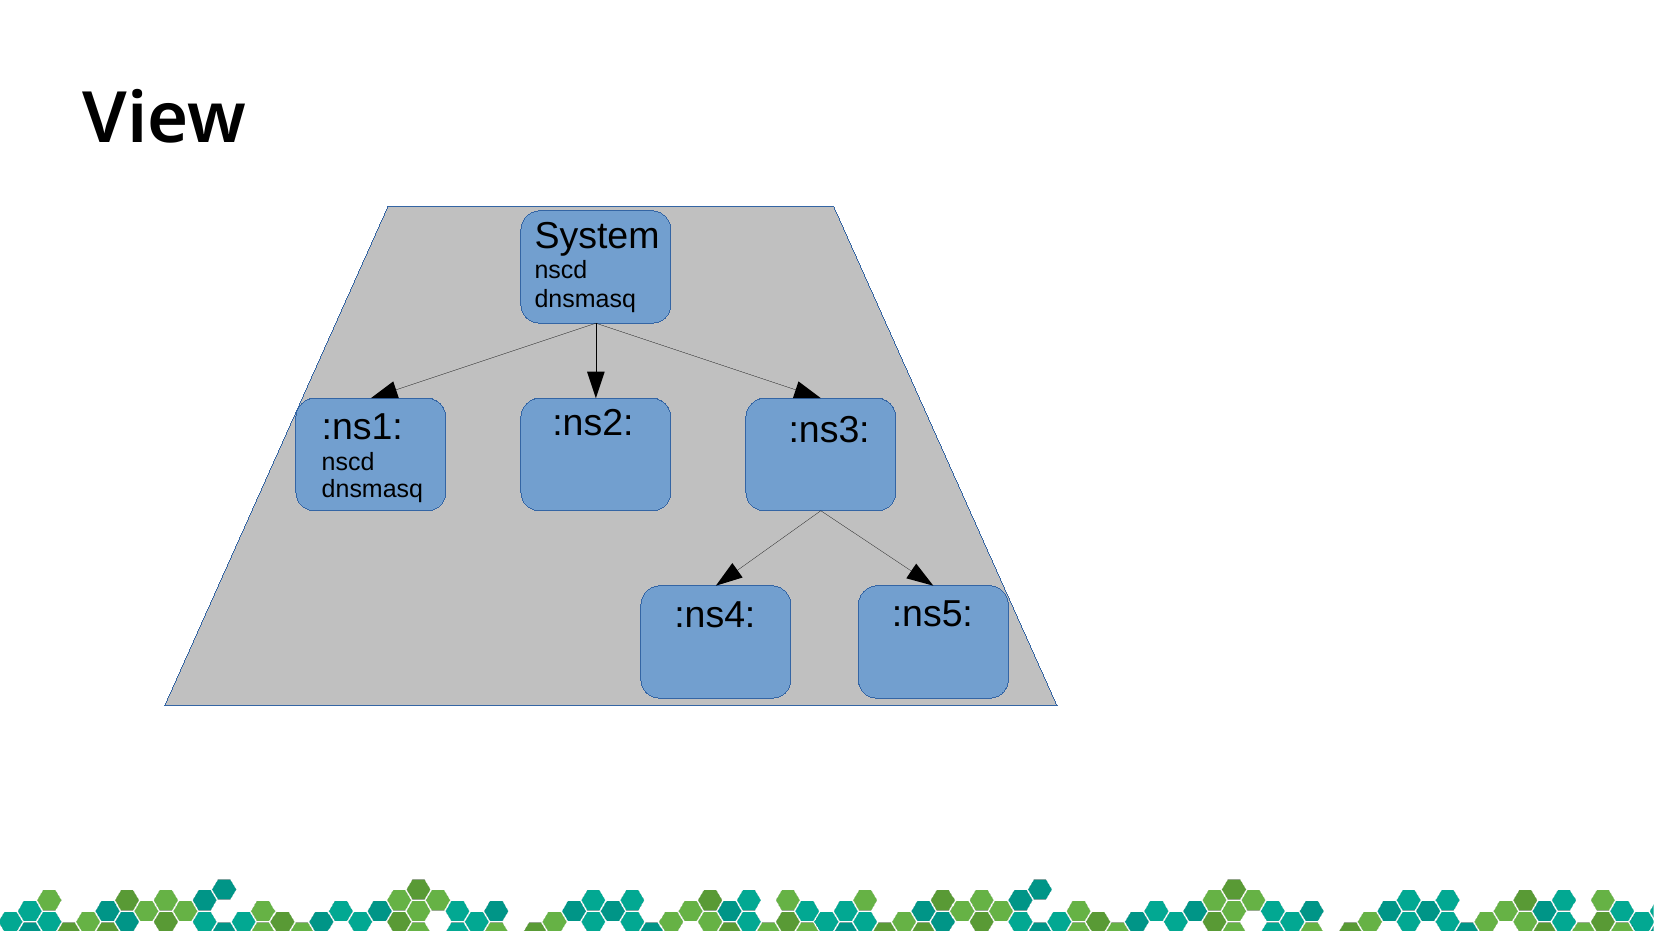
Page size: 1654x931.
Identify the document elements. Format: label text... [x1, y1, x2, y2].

text_box System nscd dnsmasq [519, 206, 675, 320]
title View [82, 37, 1571, 193]
text_box :ns3: [773, 401, 885, 459]
picture [0, 871, 1654, 931]
text_box :ns4: [659, 585, 771, 643]
text_box :ns1: nscd dnsmasq [306, 397, 439, 511]
text_box :ns5: [877, 585, 988, 642]
text_box :ns2: [537, 394, 649, 452]
text_box [164, 206, 1058, 706]
